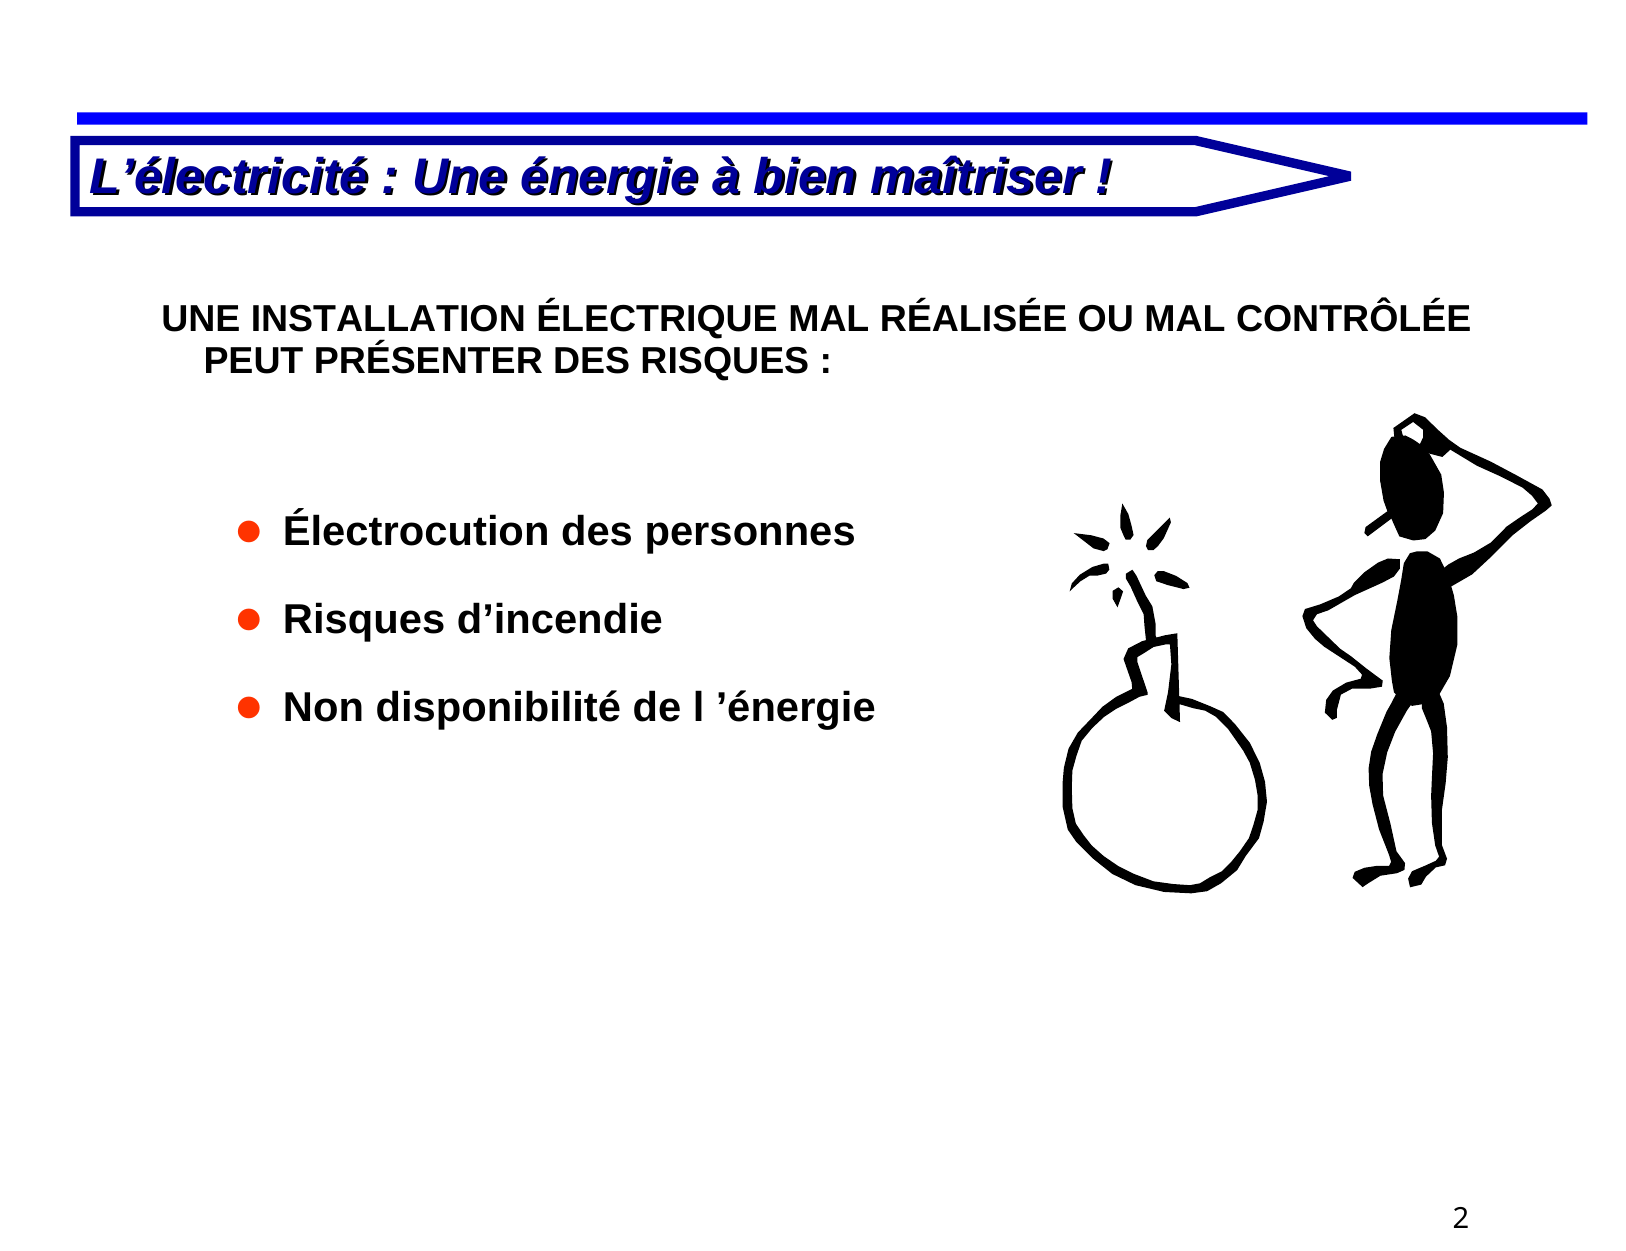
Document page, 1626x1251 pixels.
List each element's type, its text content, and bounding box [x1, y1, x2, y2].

text_box UNE INSTALLATION ÉLECTRIQUE MAL RÉALISÉE OU MAL CONTRÔLÉE PEUT PRÉSENTER DES RISQUES :  Électrocution des personnes  Risques d’incendie  Non disponibilité de l ’énergie [146, 289, 1488, 739]
text_box L’électricité : Une énergie à bien maîtriser ! [75, 140, 1351, 212]
picture [1062, 413, 1552, 894]
